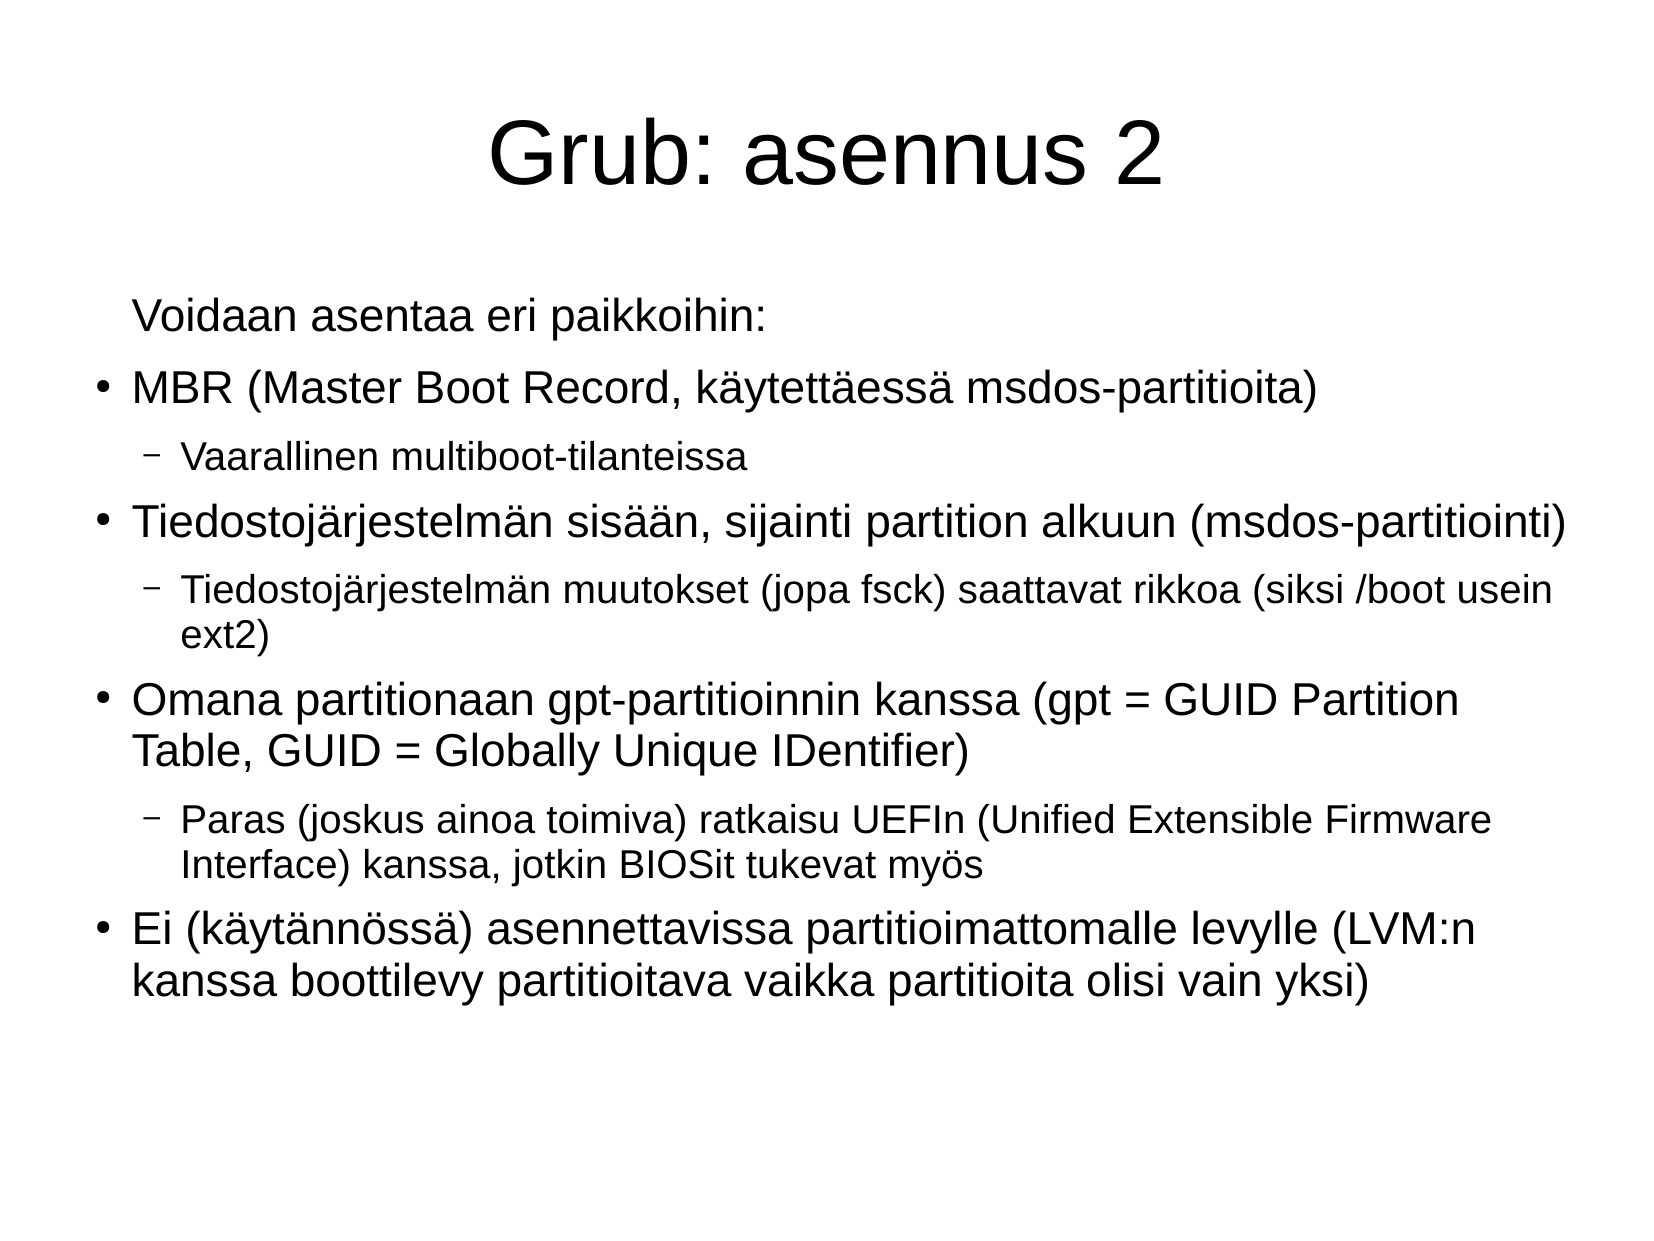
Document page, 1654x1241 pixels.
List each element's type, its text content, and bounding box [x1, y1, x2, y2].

list Voidaan asentaa eri paikkoihin: MBR (Master Boot Record, käytettäessä msdos-partitioita) Vaarallinen multiboot-tilanteissa Tiedostojärjestelmän sisään, sijainti partition alkuun (msdos-partitiointi) Tiedostojärjestelmän muutokset (jopa fsck) saattavat rikkoa (siksi /boot usein ext2) Omana partitionaan gpt-partitioinnin kanssa (gpt = GUID Partition Table, GUID = Globally Unique IDentifier) Paras (joskus ainoa toimiva) ratkaisu UEFIn (Unified Extensible Firmware Interface) kanssa, jotkin BIOSit tukevat myös Ei (käytännössä) asennettavissa partitioimattomalle levylle (LVM:n kanssa boottilevy partitioitava vaikka partitioita olisi vain yksi) [82, 290, 1571, 1010]
title Grub: asennus 2 [82, 49, 1571, 257]
